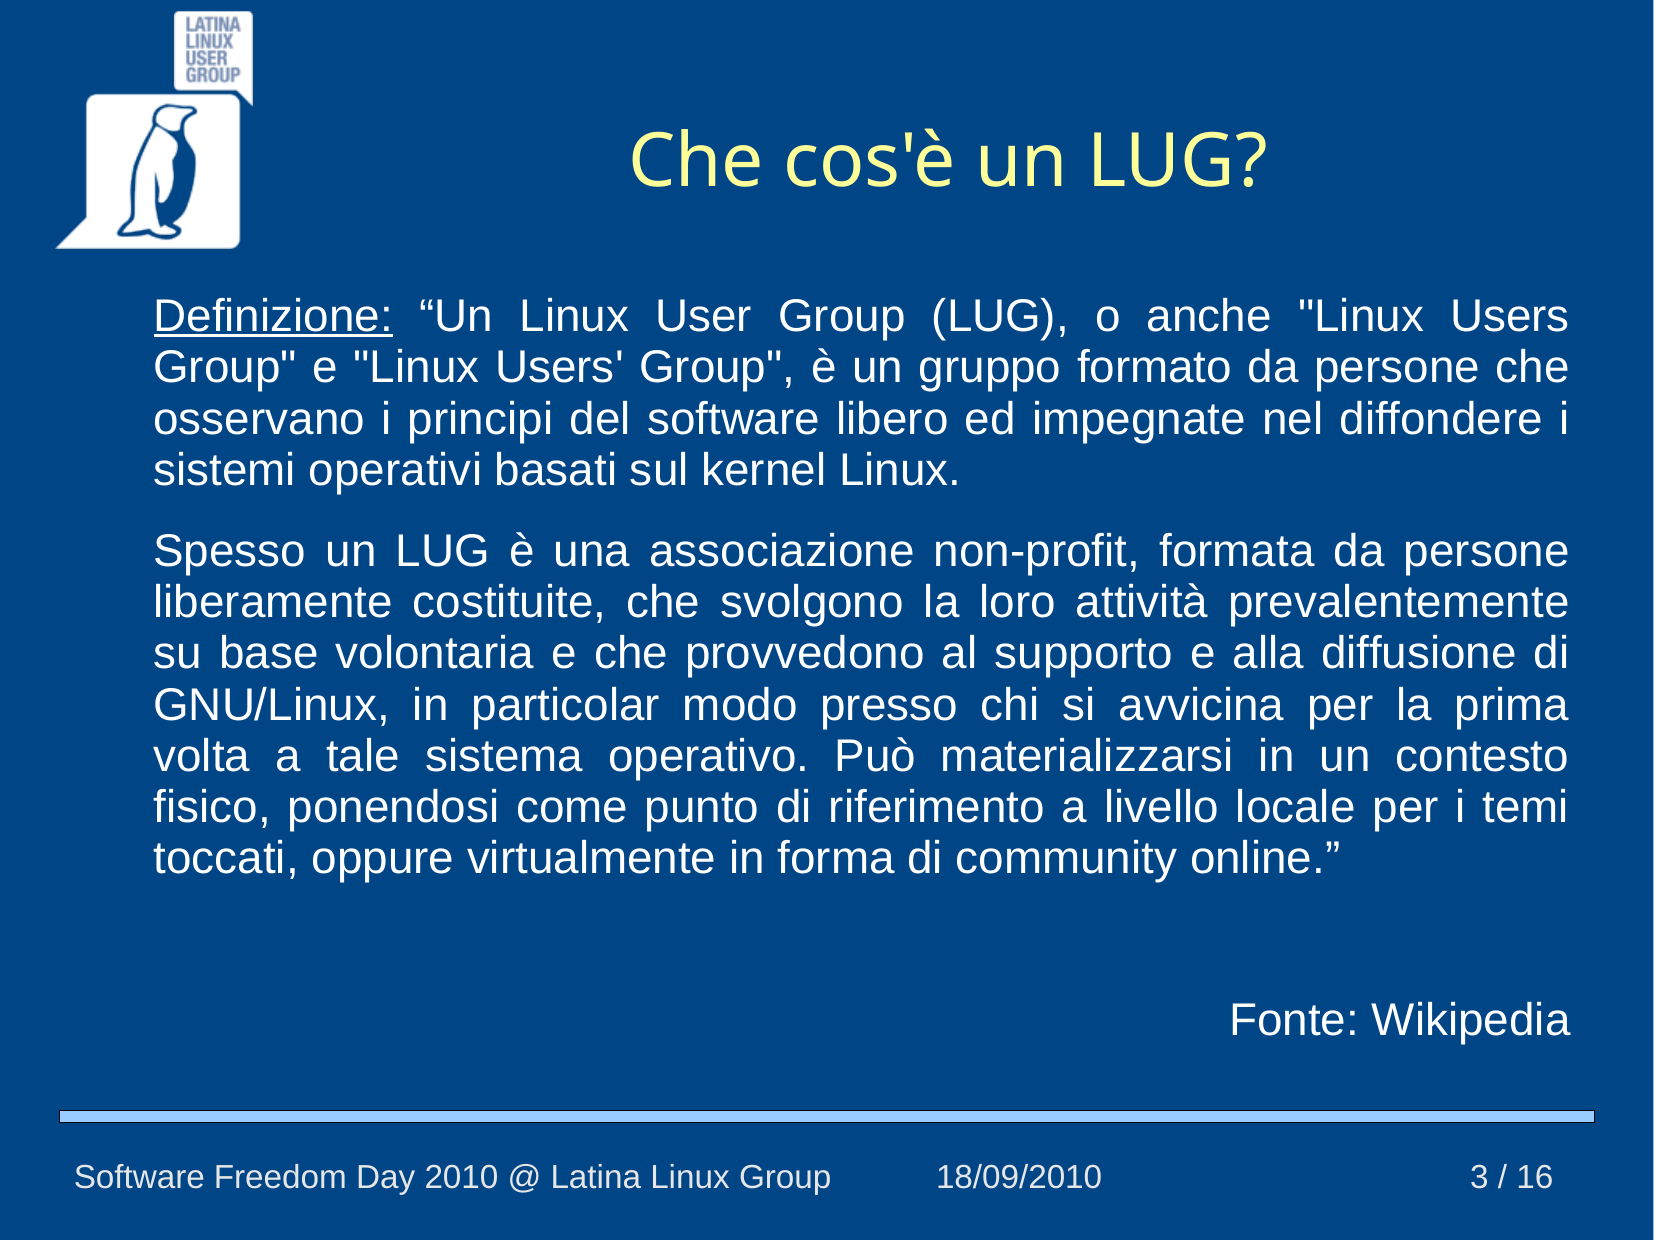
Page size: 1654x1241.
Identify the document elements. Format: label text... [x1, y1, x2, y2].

picture [43, 0, 266, 262]
list Definizione: “Un Linux User Group (LUG), o anche "Linux Users Group" e "Linux Users' Group", è un gruppo formato da persone che osservano i principi del software libero ed impegnate nel diffondere i sistemi operativi basati sul kernel Linux. Spesso un LUG è una associazione non-profit, formata da persone liberamente costituite, che svolgono la loro attività prevalentemente su base volontaria e che provvedono al supporto e alla diffusione di GNU/Linux, in particolar modo presso chi si avvicina per la prima volta a tale sistema operativo. Può materializzarsi in un contesto fisico, ponendosi come punto di riferimento a livello locale per i temi toccati, oppure virtualmente in forma di community online.” Fonte: Wikipedia [82, 290, 1571, 1094]
title Che cos'è un LUG? [324, 56, 1571, 259]
